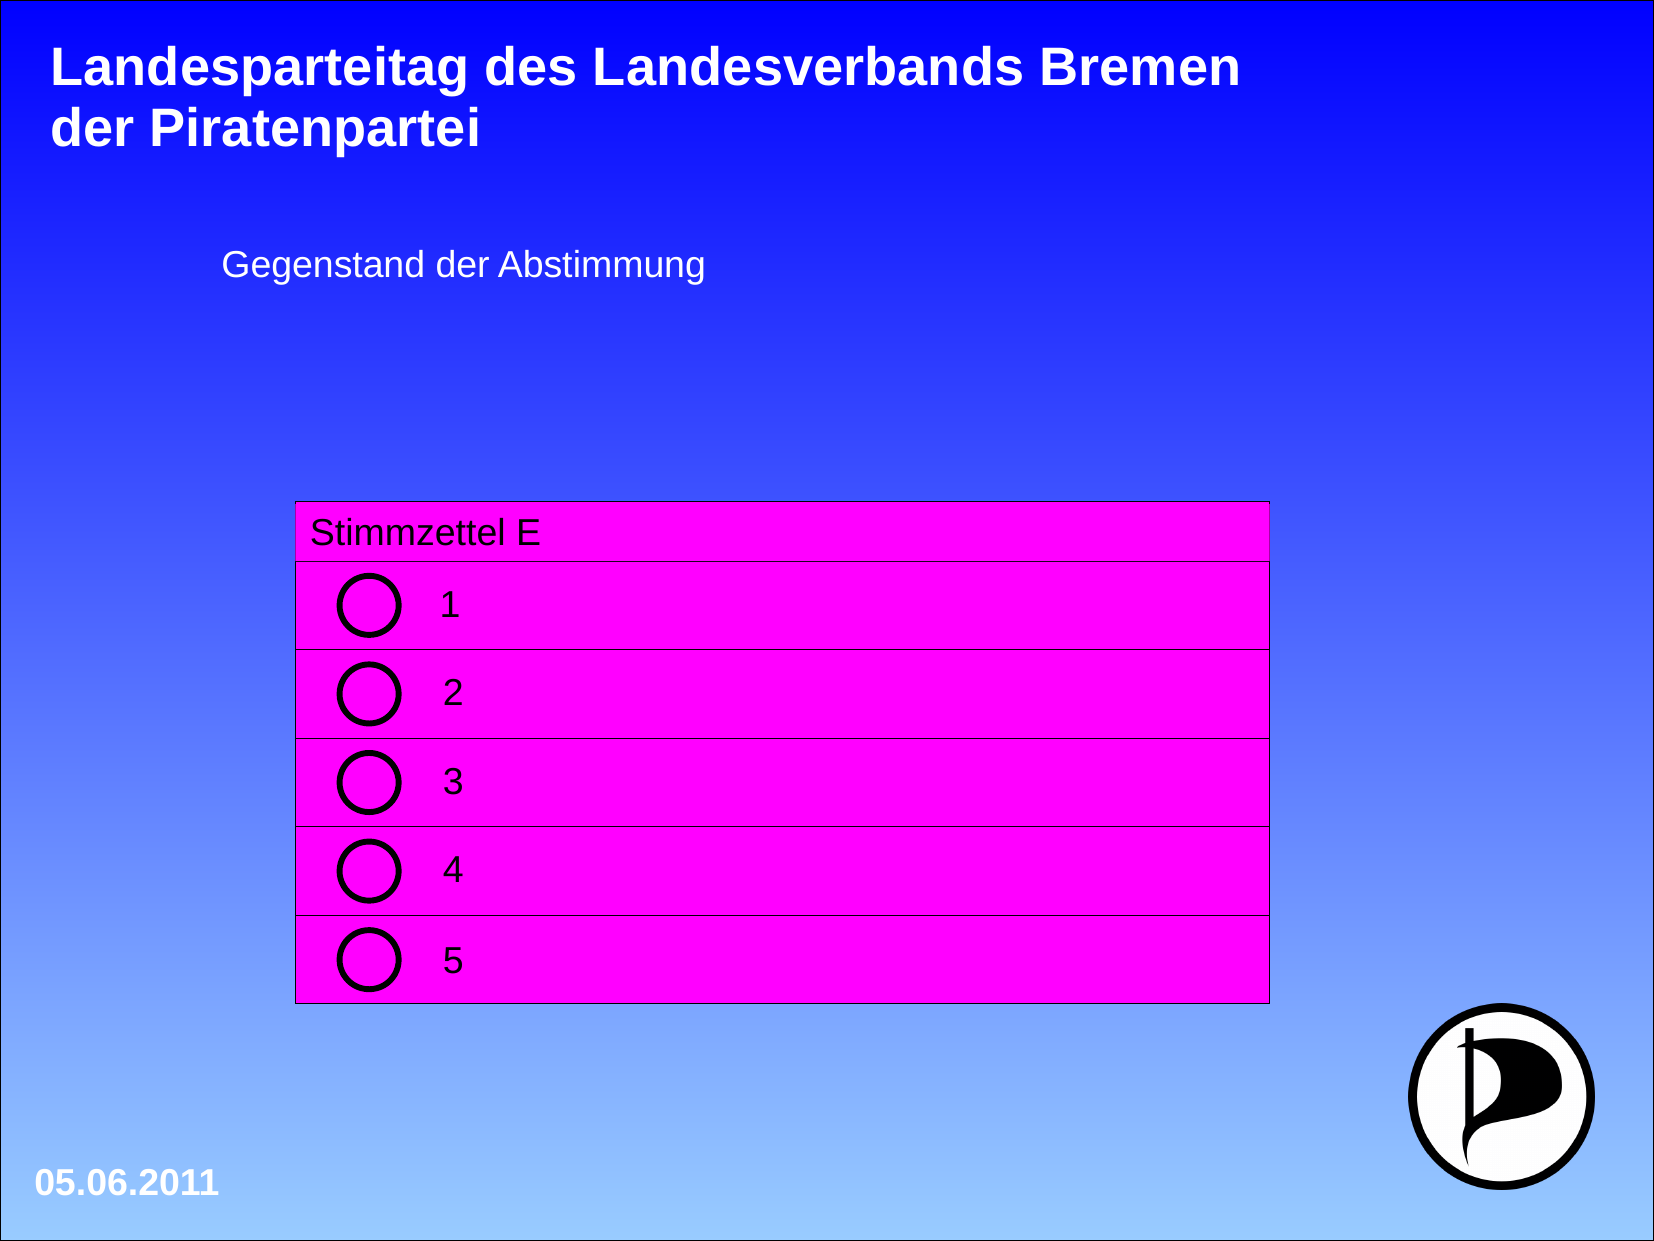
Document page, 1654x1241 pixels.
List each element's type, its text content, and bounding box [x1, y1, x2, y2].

text_box [295, 739, 1270, 826]
text_box 4 [1388, 412, 1653, 416]
text_box [295, 916, 1270, 1004]
text_box 3 [428, 752, 479, 810]
text_box 1 [424, 575, 476, 633]
picture [1408, 1003, 1595, 1190]
text_box [295, 562, 1270, 649]
text_box 4 [1, 412, 206, 416]
text_box 5 [428, 932, 479, 990]
text_box 4 [428, 841, 479, 899]
text_box 2 [428, 664, 479, 722]
text_box [295, 827, 1270, 915]
text_box Stimmzettel E [295, 504, 1270, 562]
text_box Gegenstand der Abstimmung [206, 236, 1388, 473]
text_box [295, 650, 1270, 738]
